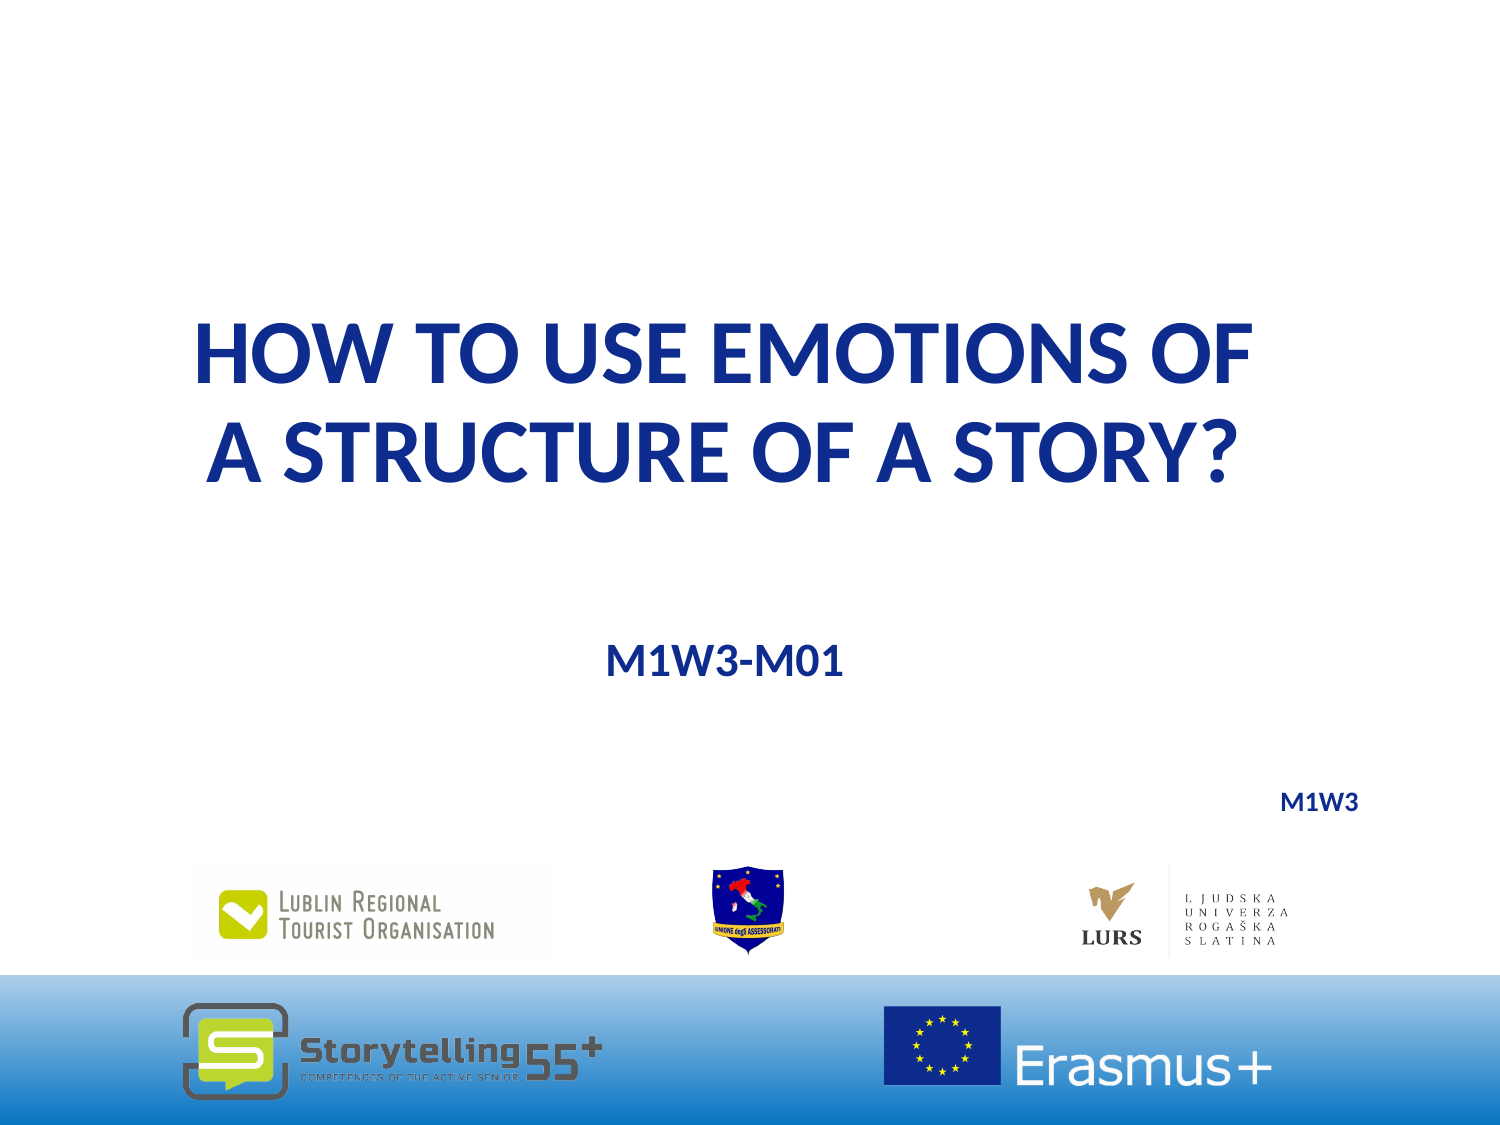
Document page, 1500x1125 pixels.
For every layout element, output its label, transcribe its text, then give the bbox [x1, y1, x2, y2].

picture [861, 983, 1294, 1108]
title HOW TO USE EMOTIONS OF A STRUCTURE OF A STORY? [162, 296, 1288, 487]
picture [698, 861, 802, 959]
text_box [0, 857, 1500, 1125]
subtitle M1W3-M01 [127, 554, 1322, 694]
picture [183, 1004, 602, 1100]
picture [1082, 864, 1288, 958]
picture [192, 863, 559, 966]
text_box M1W3 [1172, 777, 1467, 823]
